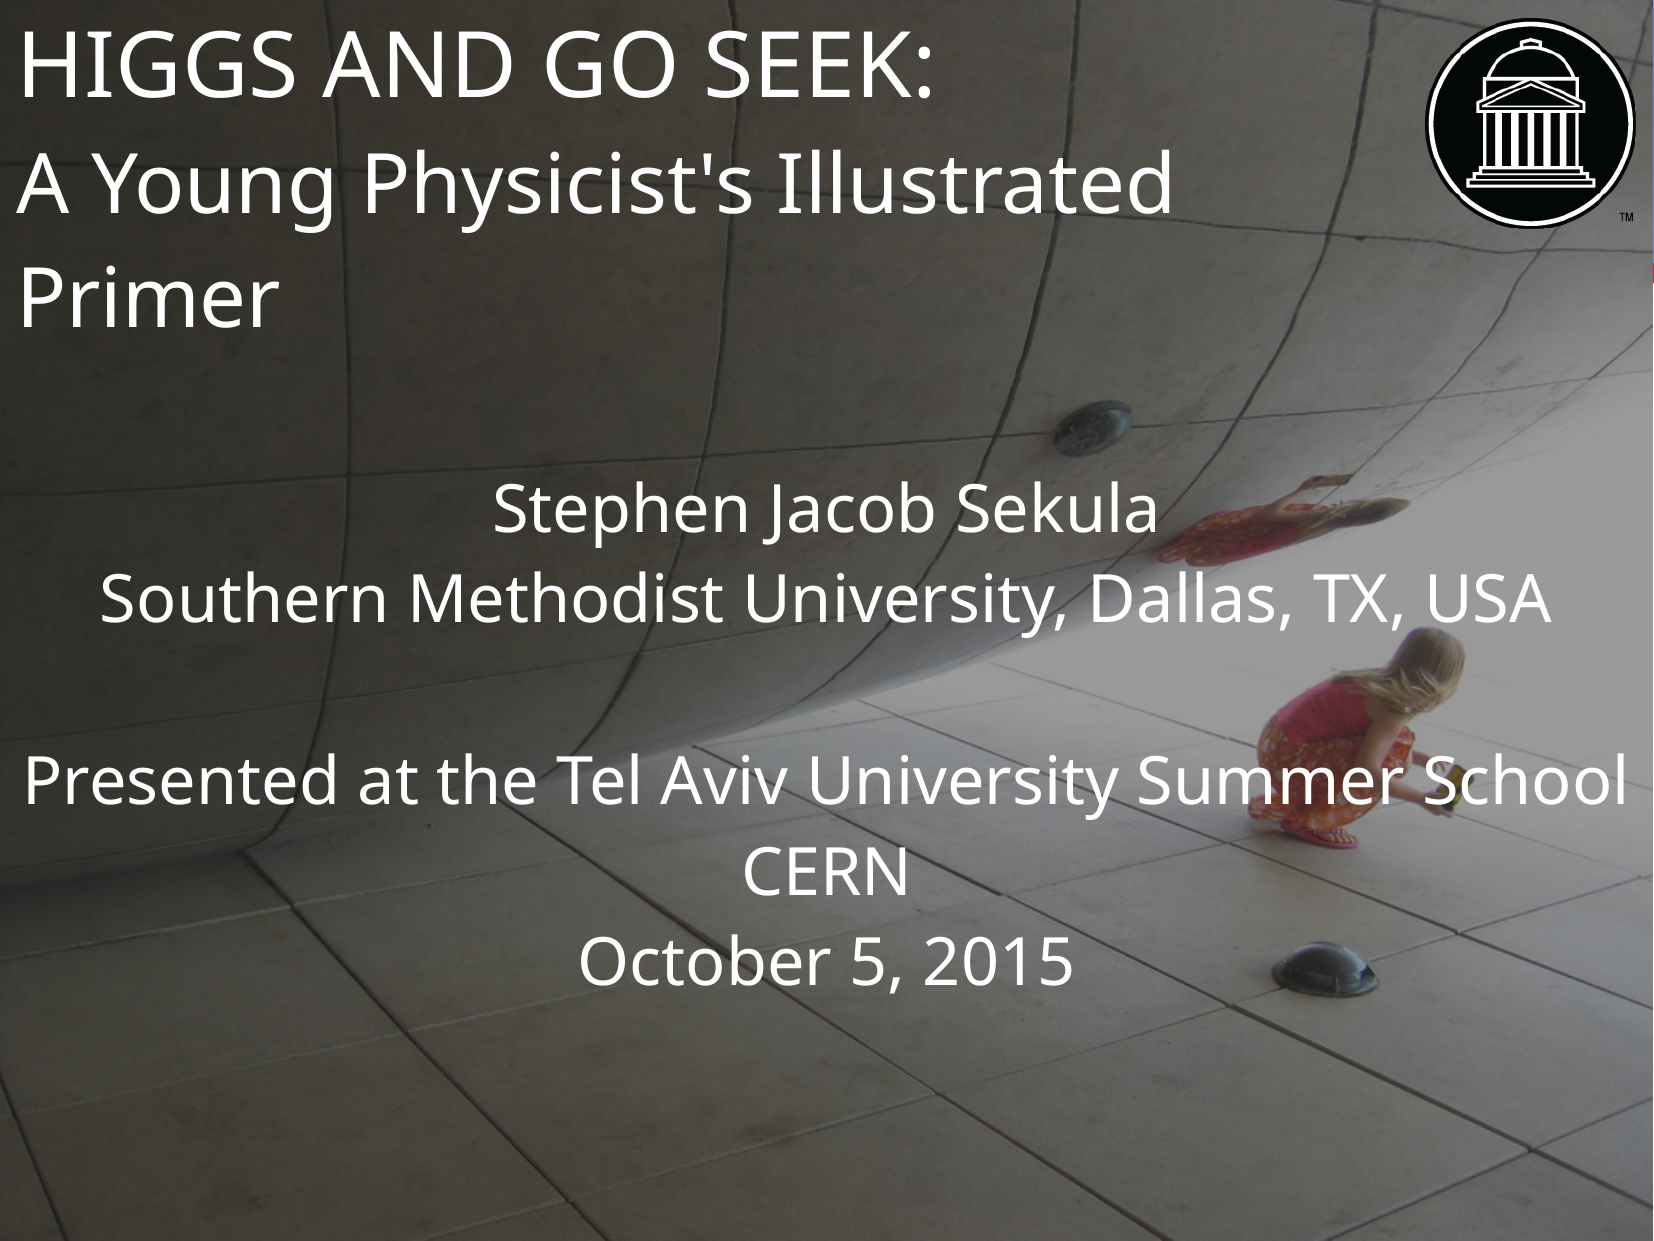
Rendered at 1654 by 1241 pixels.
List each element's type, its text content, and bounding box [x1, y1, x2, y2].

subtitle Stephen Jacob Sekula Southern Methodist University, Dallas, TX, USA Presented at the Tel Aviv University Summer School CERN October 5, 2015 [18, 290, 1636, 1177]
title HIGGS AND GO SEEK: A Young Physicist's Illustrated Primer [16, 0, 1415, 257]
picture [0, 0, 1653, 1241]
